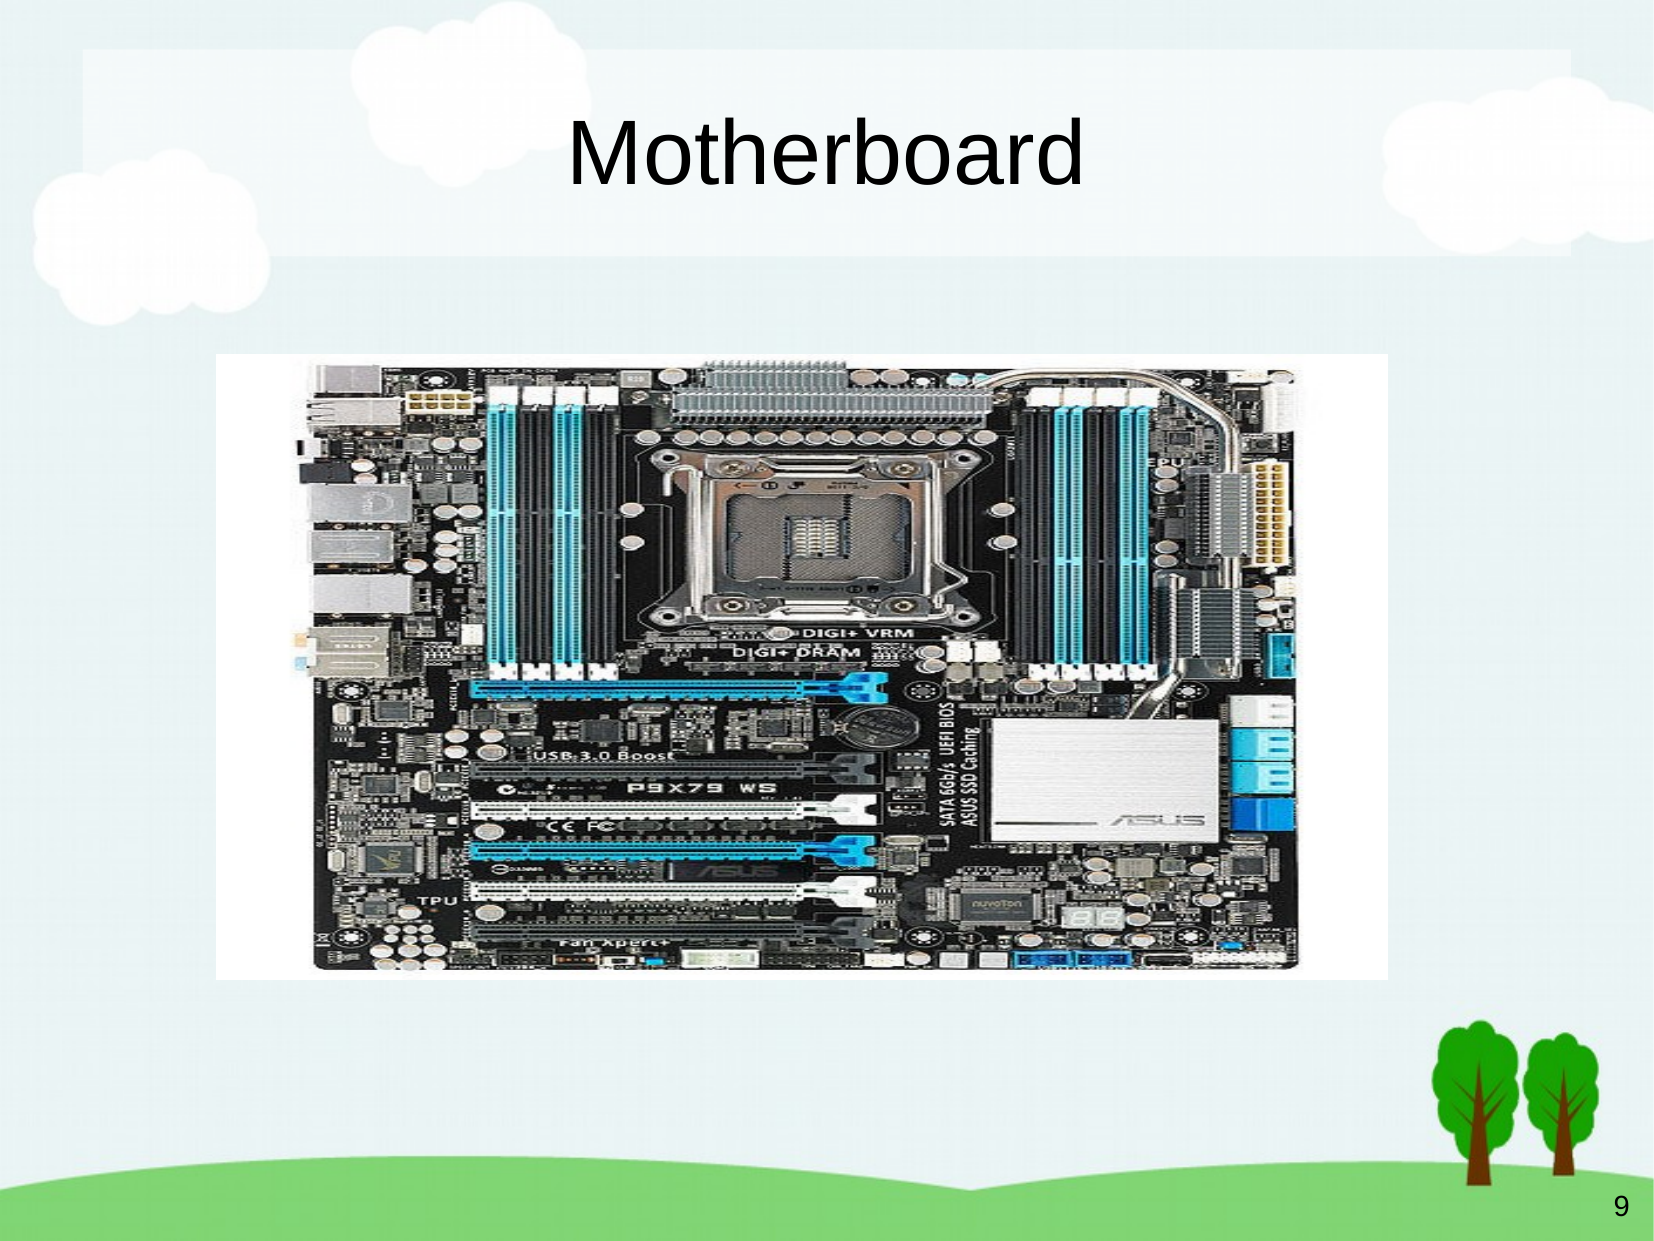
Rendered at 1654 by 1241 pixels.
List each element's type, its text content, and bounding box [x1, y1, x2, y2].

title Motherboard [82, 49, 1571, 257]
picture [0, 0, 1654, 1241]
